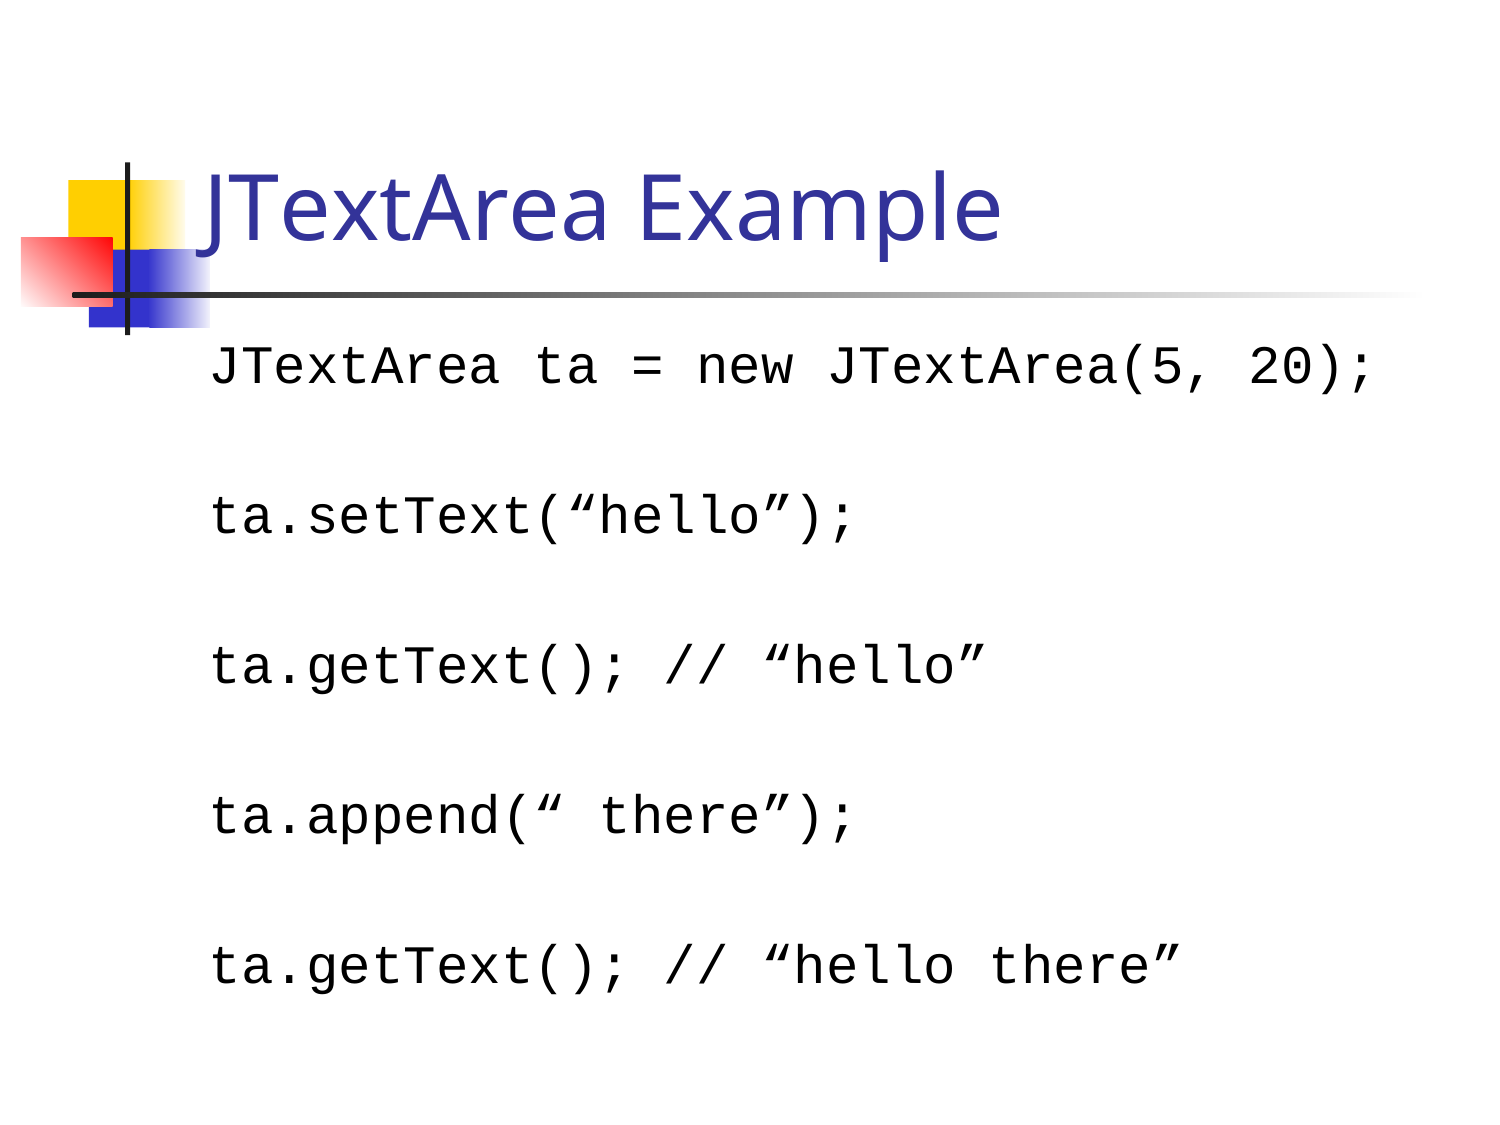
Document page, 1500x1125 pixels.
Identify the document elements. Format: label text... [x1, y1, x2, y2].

list JTextArea ta = new JTextArea(5, 20); ta.setText(“hello”); ta.getText(); // “hello” ta.append(“ there”); ta.getText(); // “hello there” [193, 331, 1469, 1045]
title JTextArea Example [188, 35, 1468, 276]
